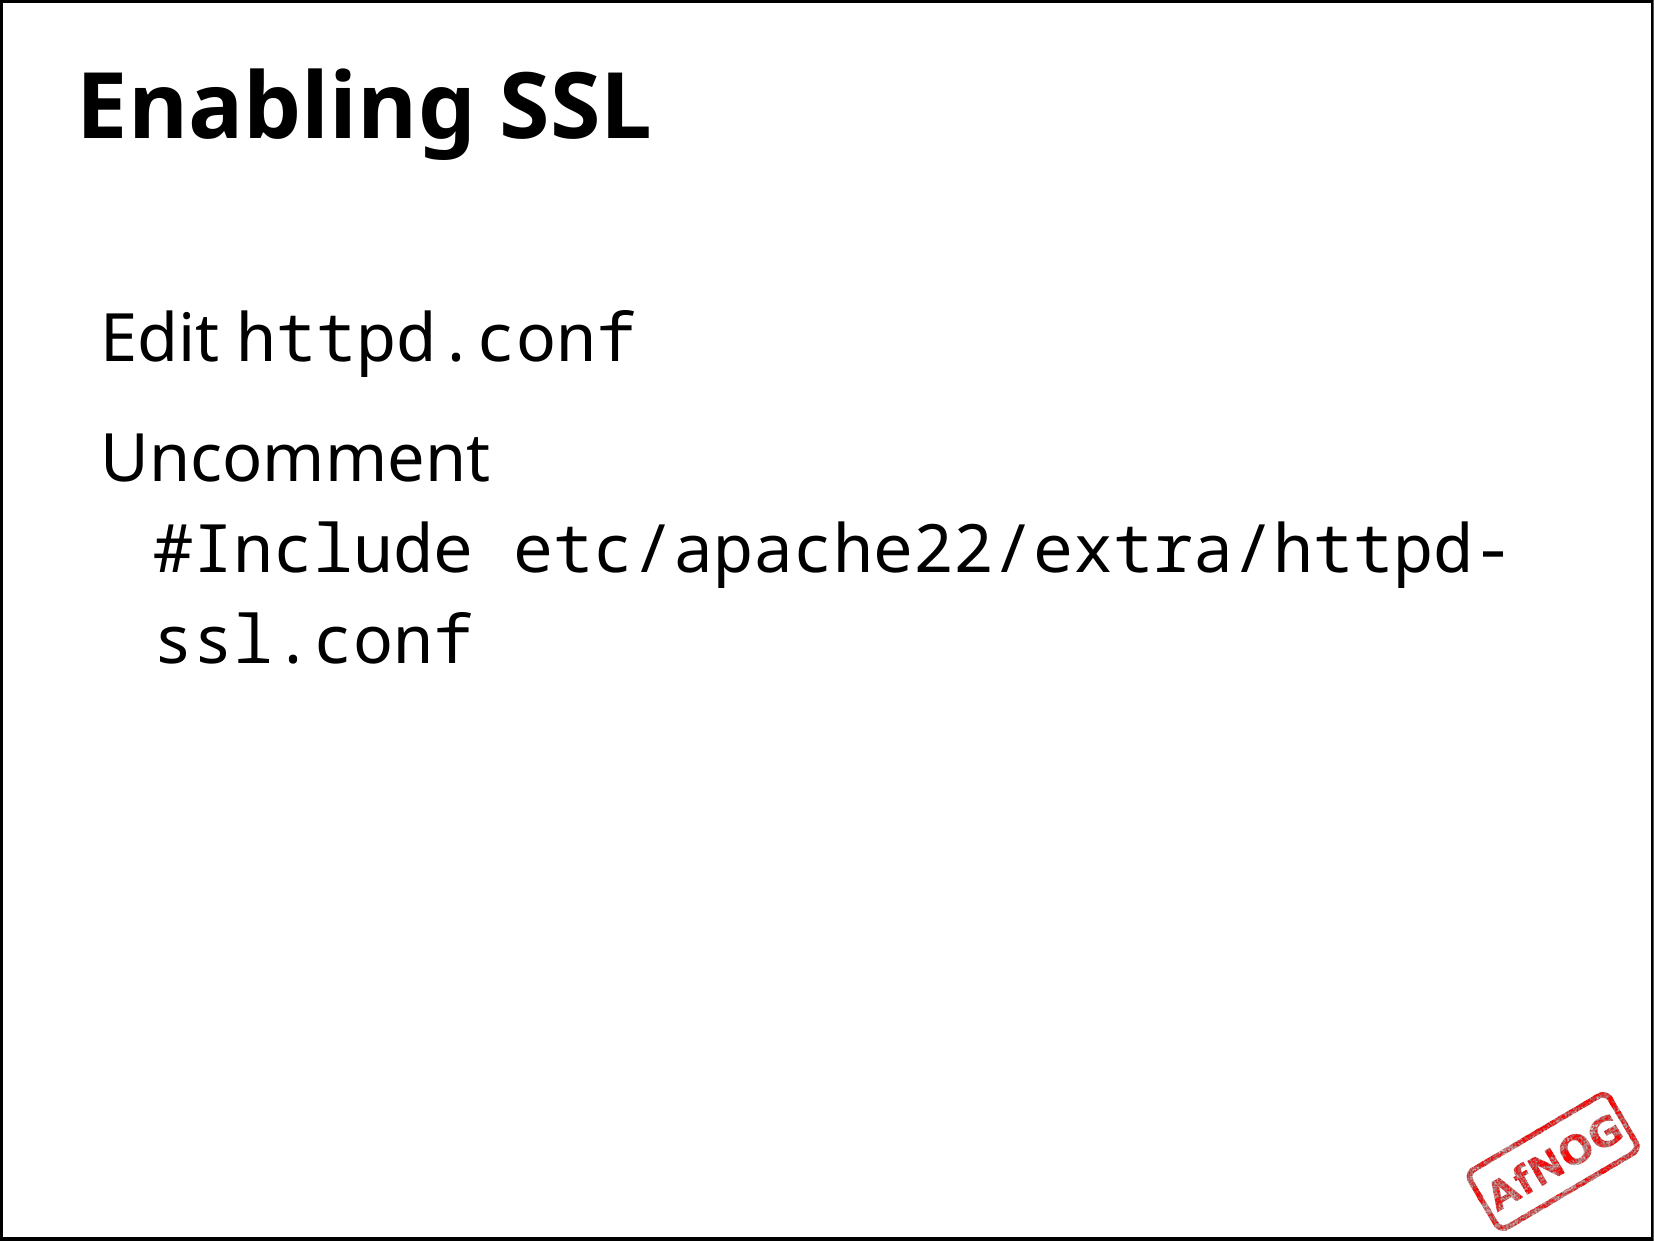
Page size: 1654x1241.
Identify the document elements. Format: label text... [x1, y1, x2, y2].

title Enabling SSL [76, 0, 1565, 208]
list Edit httpd.conf Uncomment #Include etc/apache22/extra/httpd-ssl.conf [82, 290, 1571, 1109]
picture [1462, 1087, 1644, 1235]
